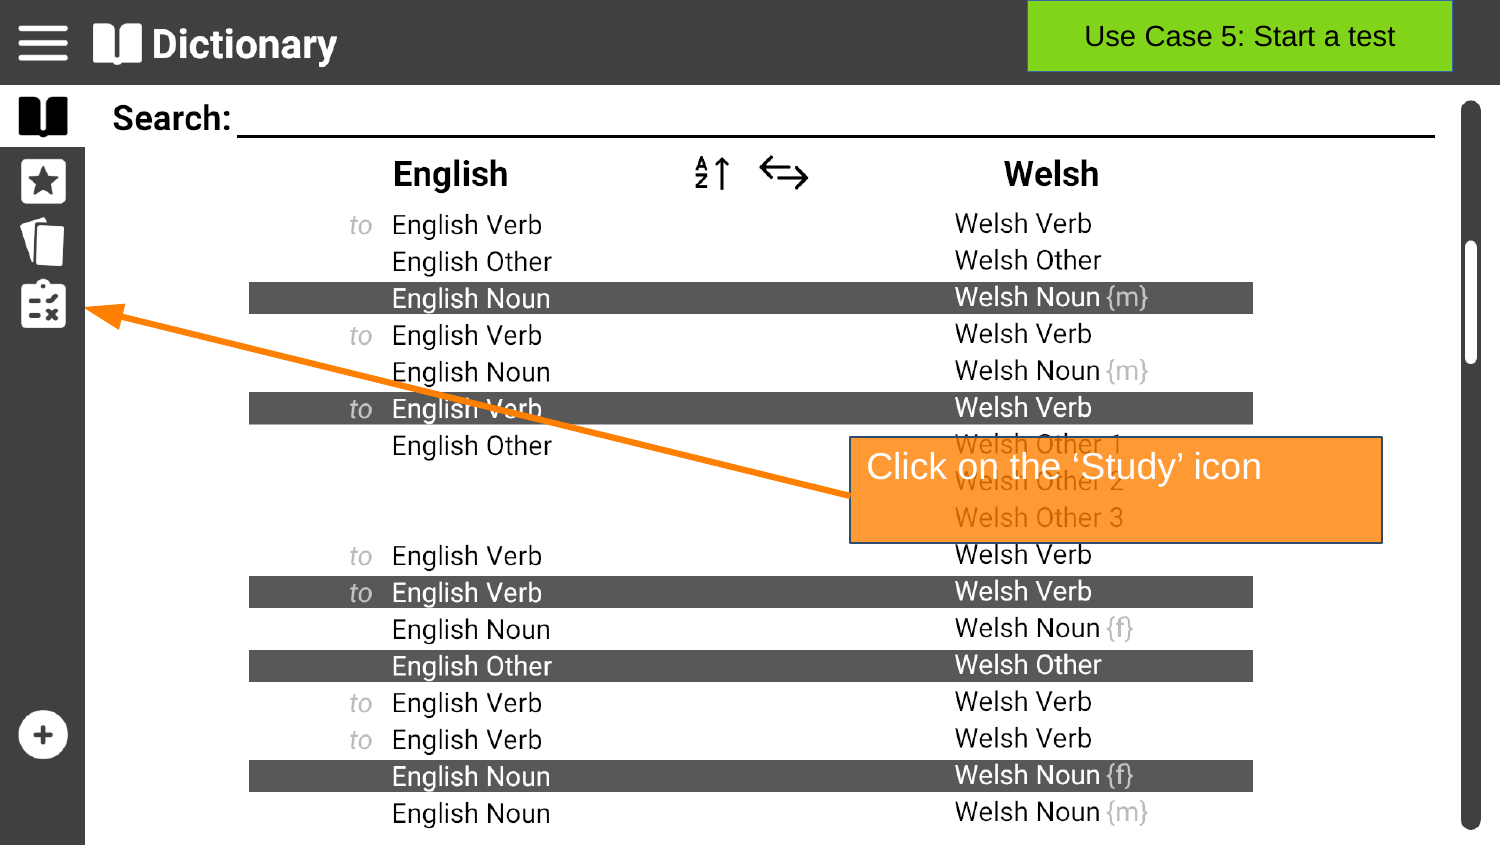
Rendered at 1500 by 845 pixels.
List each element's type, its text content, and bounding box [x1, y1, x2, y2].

text_box Use Case 5: Start a test [1027, 0, 1453, 72]
text_box Click on the ‘Study’ icon [850, 437, 1383, 544]
picture [0, 0, 1500, 845]
